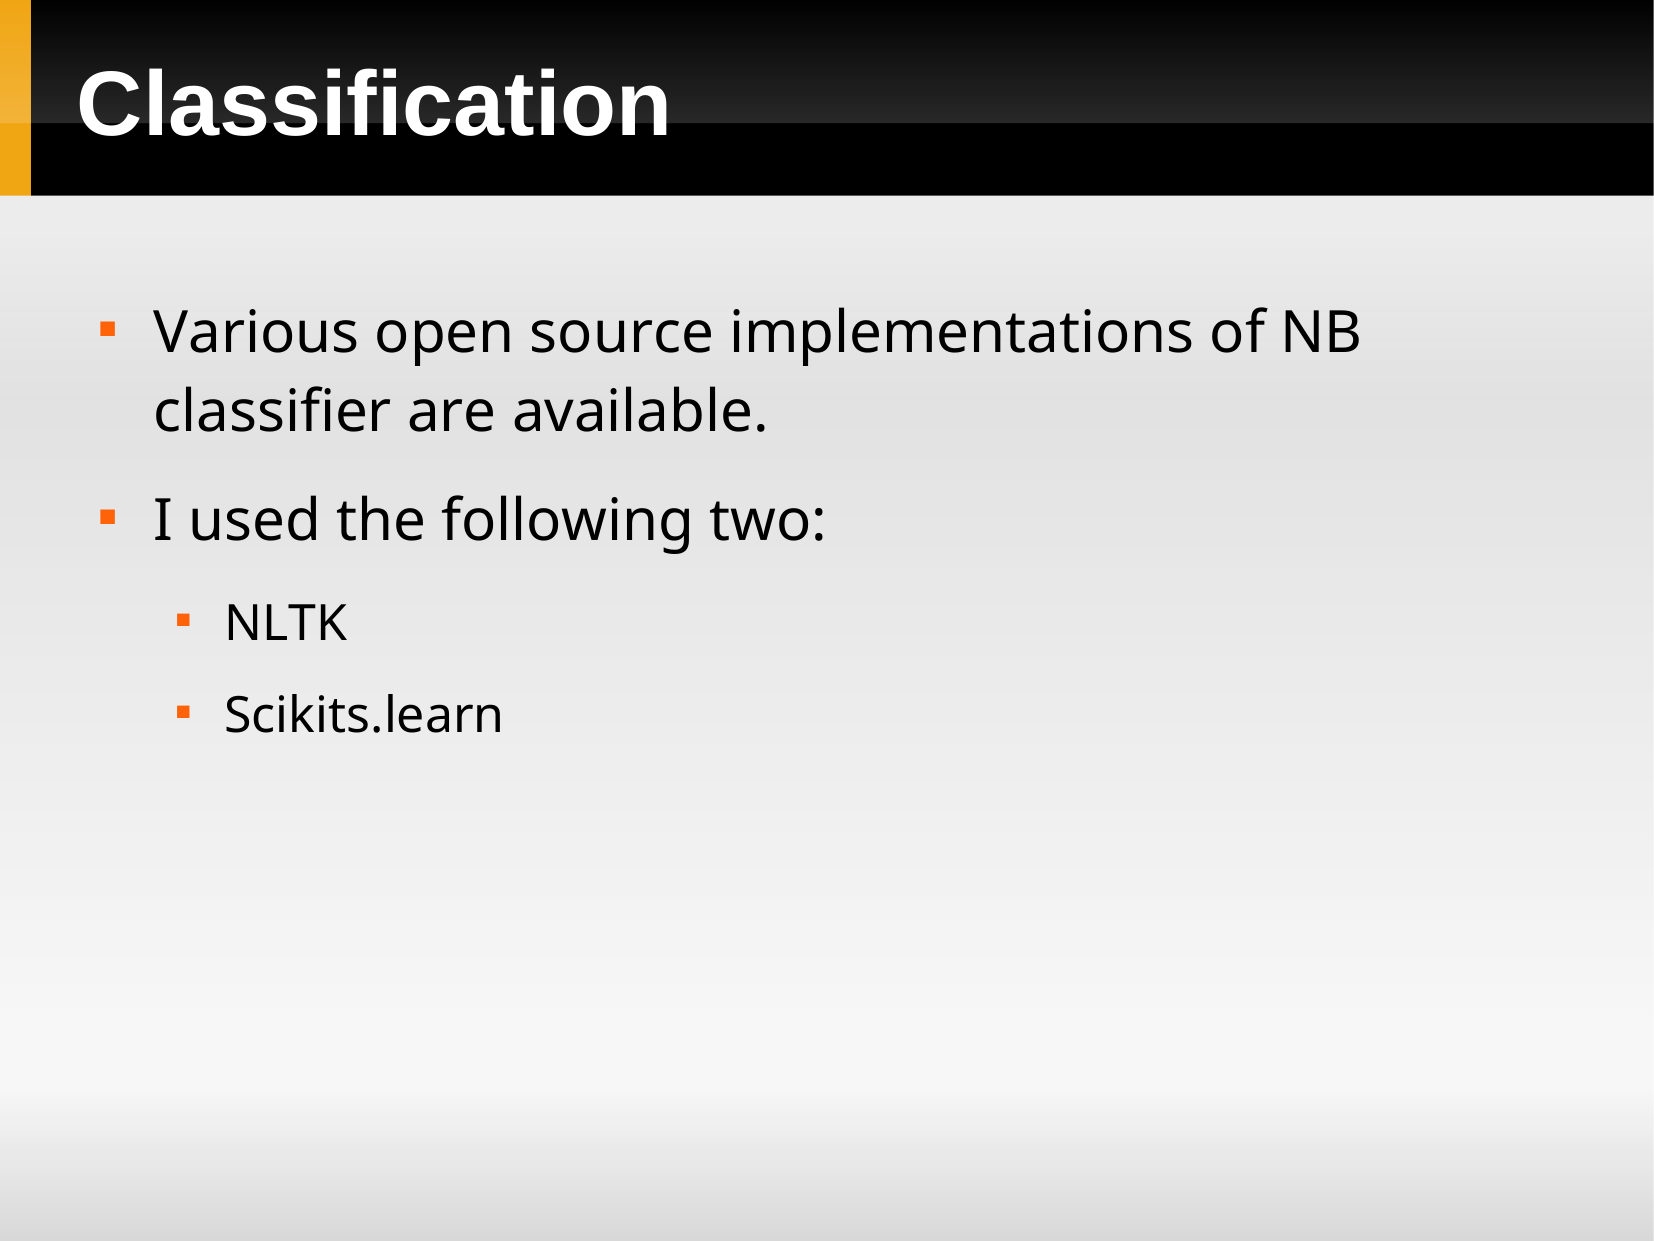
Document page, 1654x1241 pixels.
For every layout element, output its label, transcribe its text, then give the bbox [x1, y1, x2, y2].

list Various open source implementations of NB classifier are available. I used the following two: NLTK Scikits.learn [82, 290, 1571, 1094]
picture [0, 0, 1654, 1241]
title Classification [76, 7, 1565, 200]
